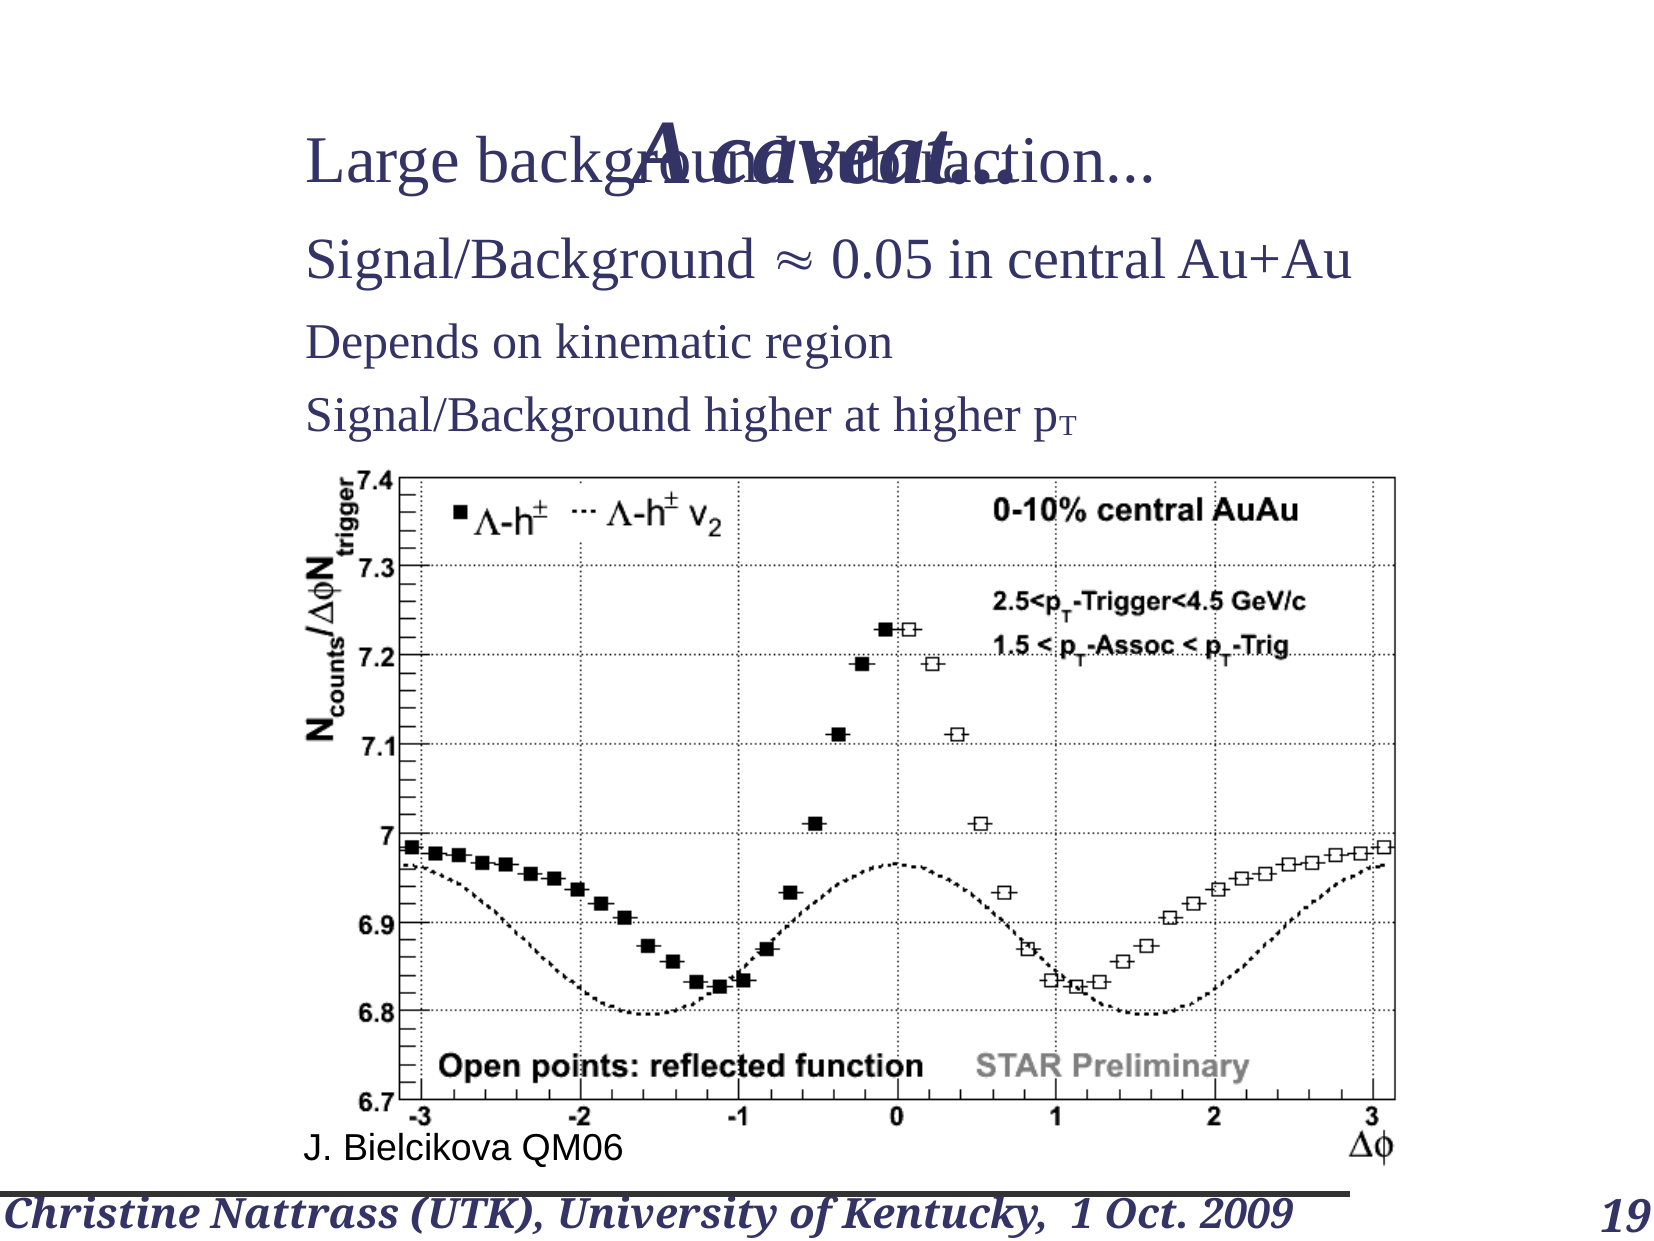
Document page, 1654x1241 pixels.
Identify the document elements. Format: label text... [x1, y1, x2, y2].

picture [288, 463, 1407, 1171]
text_box J. Bielcikova QM06 [288, 1118, 1189, 1176]
title A caveat... [82, 49, 1571, 257]
list Large background subtraction... Signal/Background  0.05 in central Au+Au Depends on kinematic region Signal/Background higher at higher pT [305, 122, 1426, 927]
